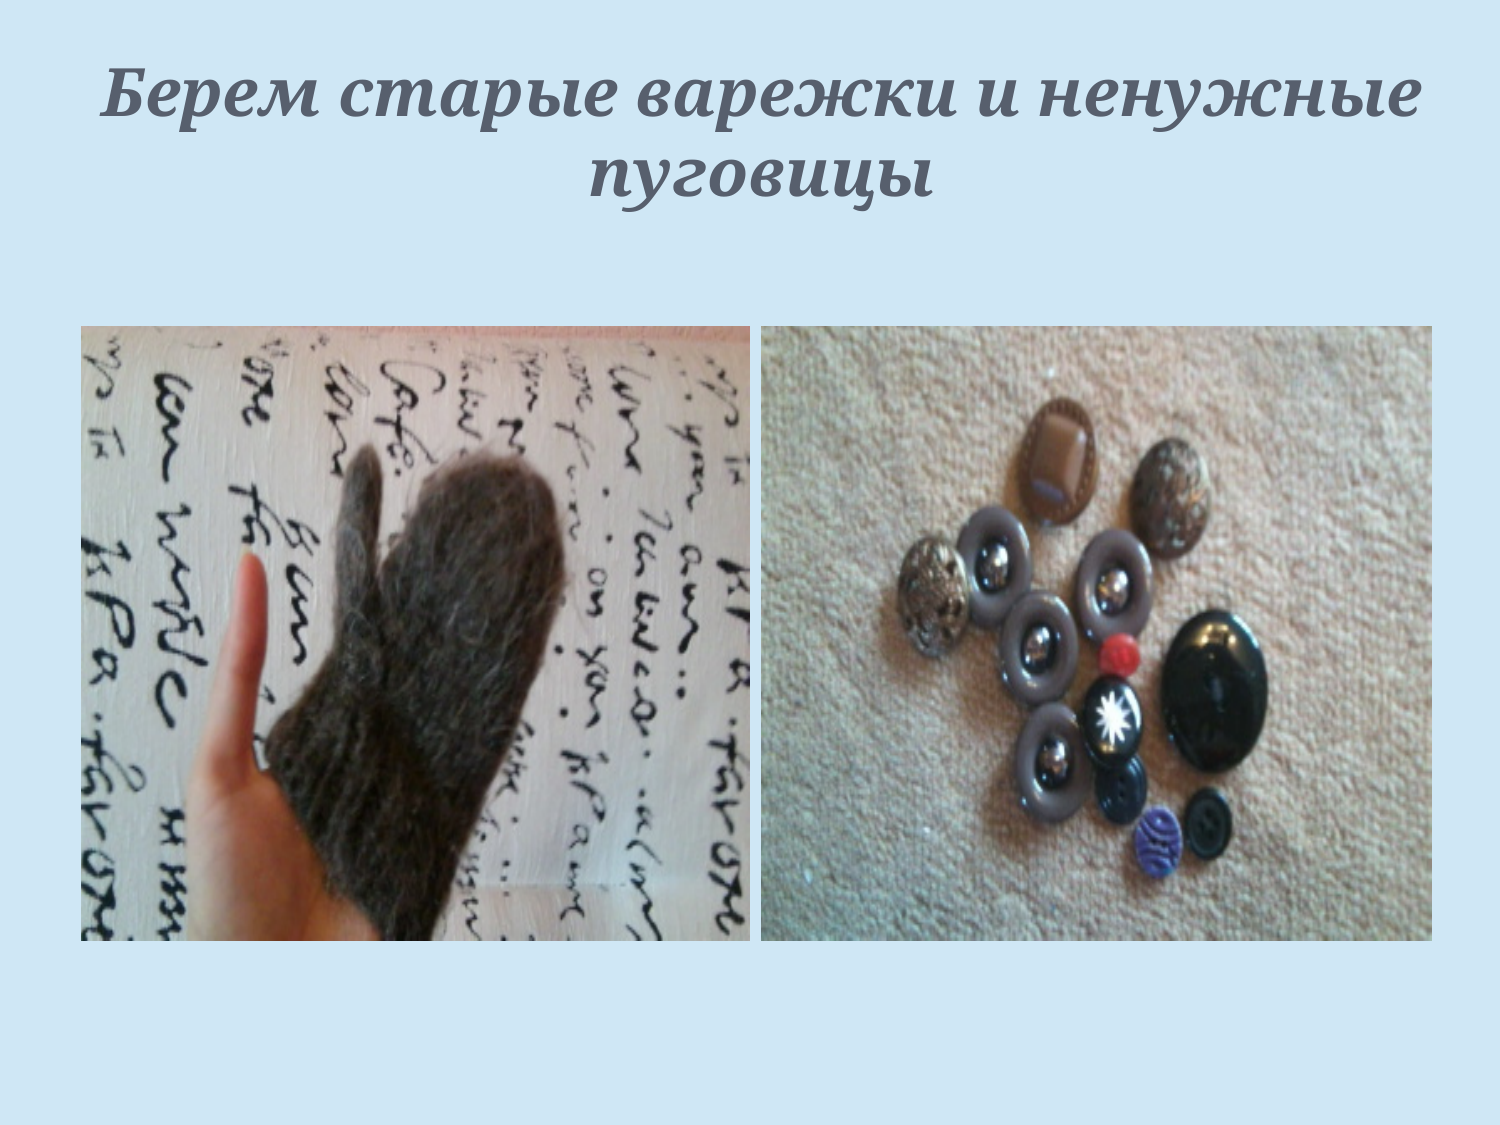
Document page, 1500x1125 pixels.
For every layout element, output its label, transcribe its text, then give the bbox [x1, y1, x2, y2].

picture [81, 326, 750, 941]
title Берем старые варежки и ненужные пуговицы [49, 42, 1475, 291]
picture [761, 326, 1432, 941]
